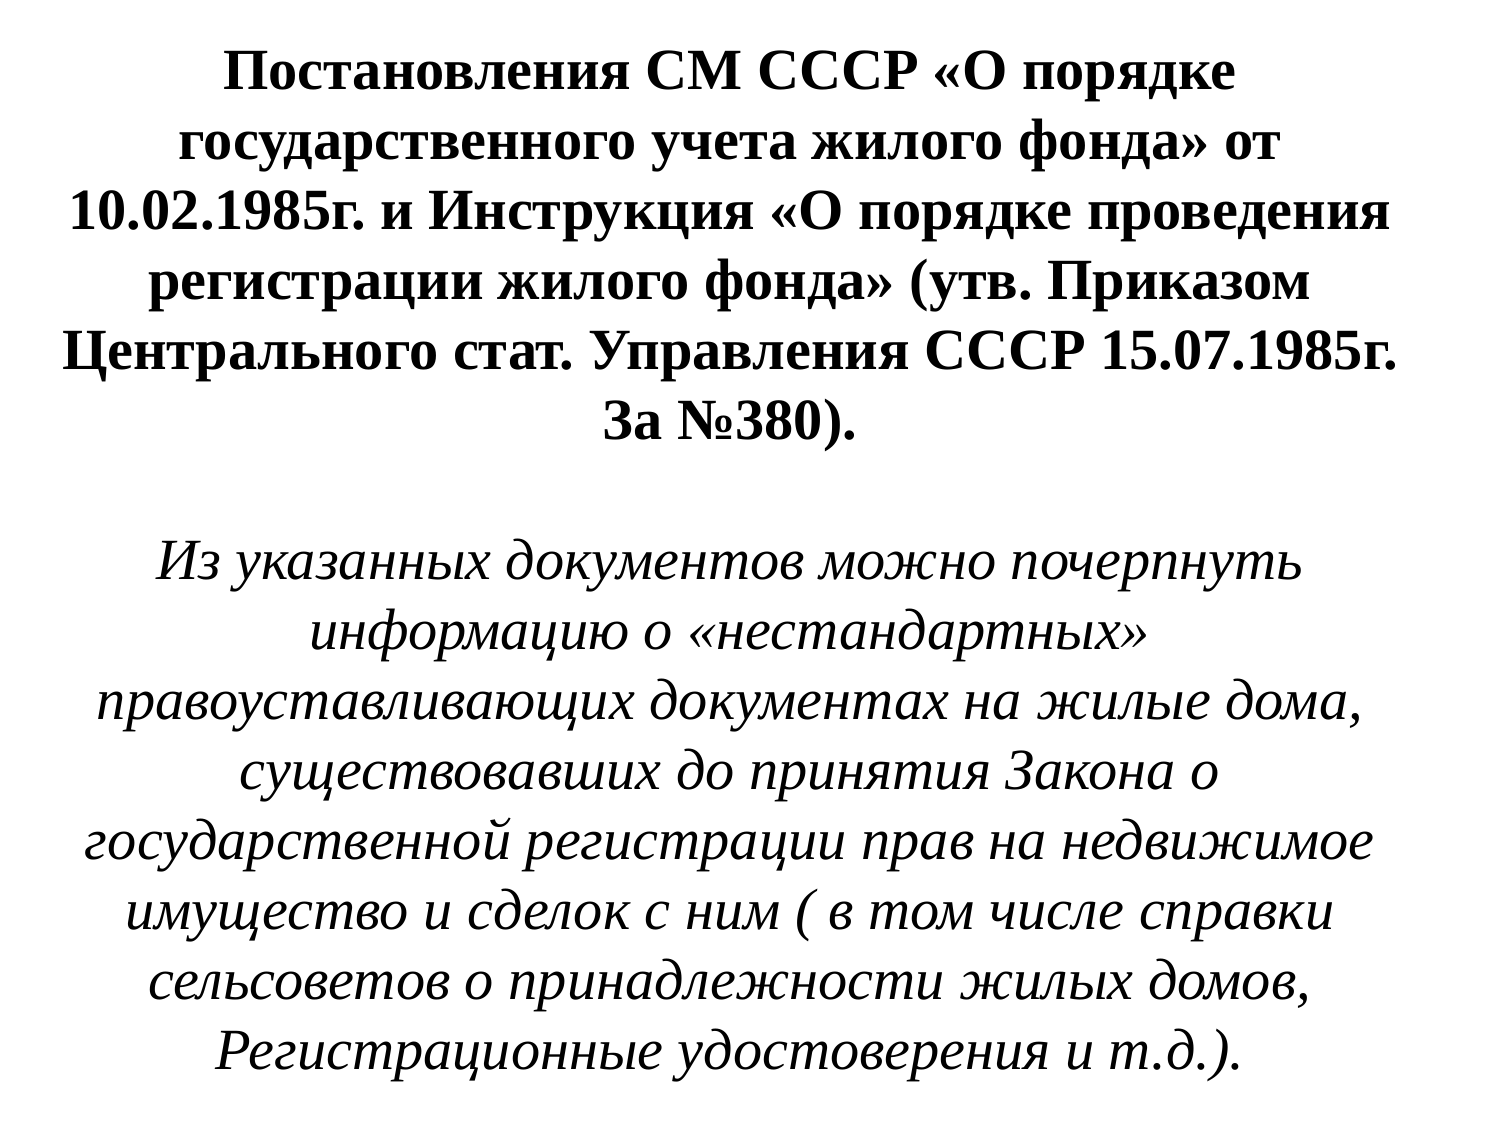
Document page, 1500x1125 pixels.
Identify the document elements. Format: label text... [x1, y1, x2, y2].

text_box Постановления СМ СССР «О порядке государственного учета жилого фонда» от 10.02.1985г. и Инструкция «О порядке проведения регистрации жилого фонда» (утв. Приказом Центрального стат. Управления СССР 15.07.1985г. За №380). Из указанных документов можно почерпнуть информацию о «нестандартных» правоуставливающих документах на жилые дома, существовавших до принятия Закона о государственной регистрации прав на недвижимое имущество и сделок с ним ( в том числе справки сельсоветов о принадлежности жилых домов, Регистрационные удостоверения и т.д.). [47, 23, 1418, 1125]
